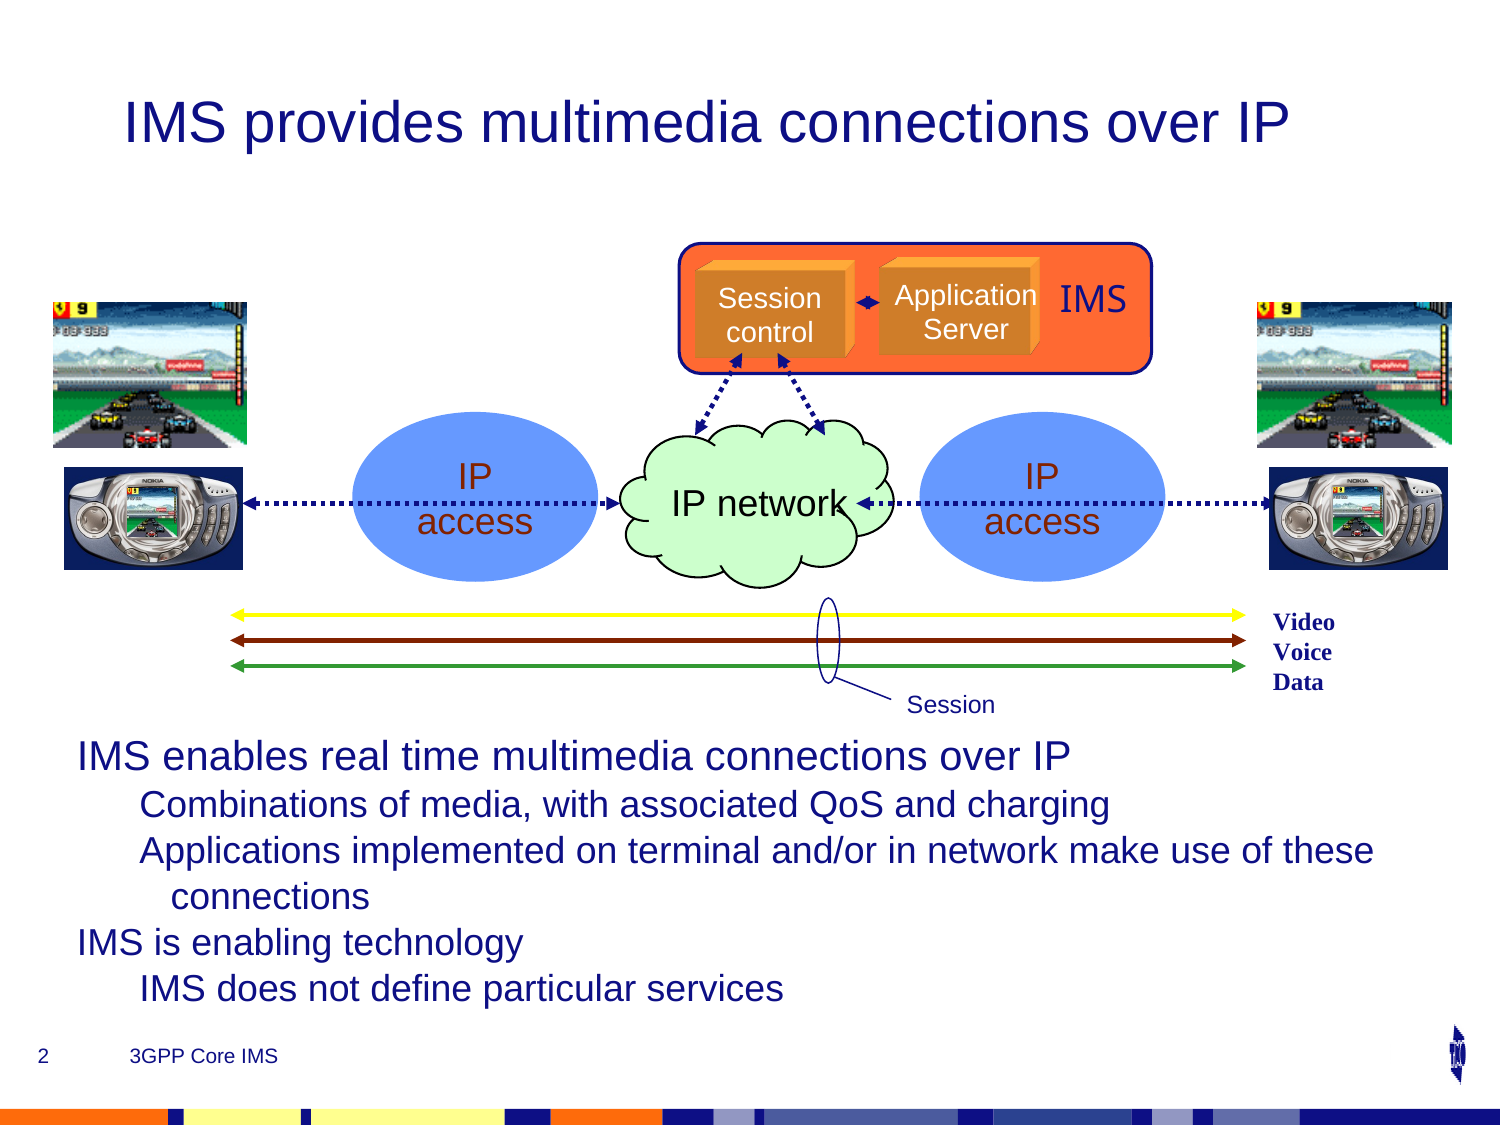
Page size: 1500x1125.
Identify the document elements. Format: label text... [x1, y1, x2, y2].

text_box IMS [1045, 267, 1143, 328]
title IMS provides multimedia connections over IP [123, 90, 1364, 225]
text_box [620, 420, 894, 588]
picture [64, 467, 243, 570]
text_box Session control [846, 265, 853, 350]
text_box Session [904, 681, 1069, 723]
text_box Application Server [700, 260, 854, 270]
chart [1333, 487, 1383, 536]
text_box IP access [919, 411, 1166, 582]
chart [1257, 302, 1452, 448]
text_box IP access [352, 411, 599, 582]
chart [53, 302, 247, 448]
text_box Application Server [1032, 263, 1038, 345]
chart [127, 488, 177, 537]
text_box IMS [884, 257, 1038, 267]
text_box Video Voice Data [1258, 597, 1351, 704]
text_box IP network [656, 471, 863, 532]
text_box [679, 243, 1152, 374]
picture [1269, 467, 1448, 570]
list IMS enables real time multimedia connections over IP Combinations of media, with associated QoS and charging Applications implemented on terminal and/or in network make use of these connections IMS is enabling technology IMS does not define particular services [76, 727, 1424, 1035]
